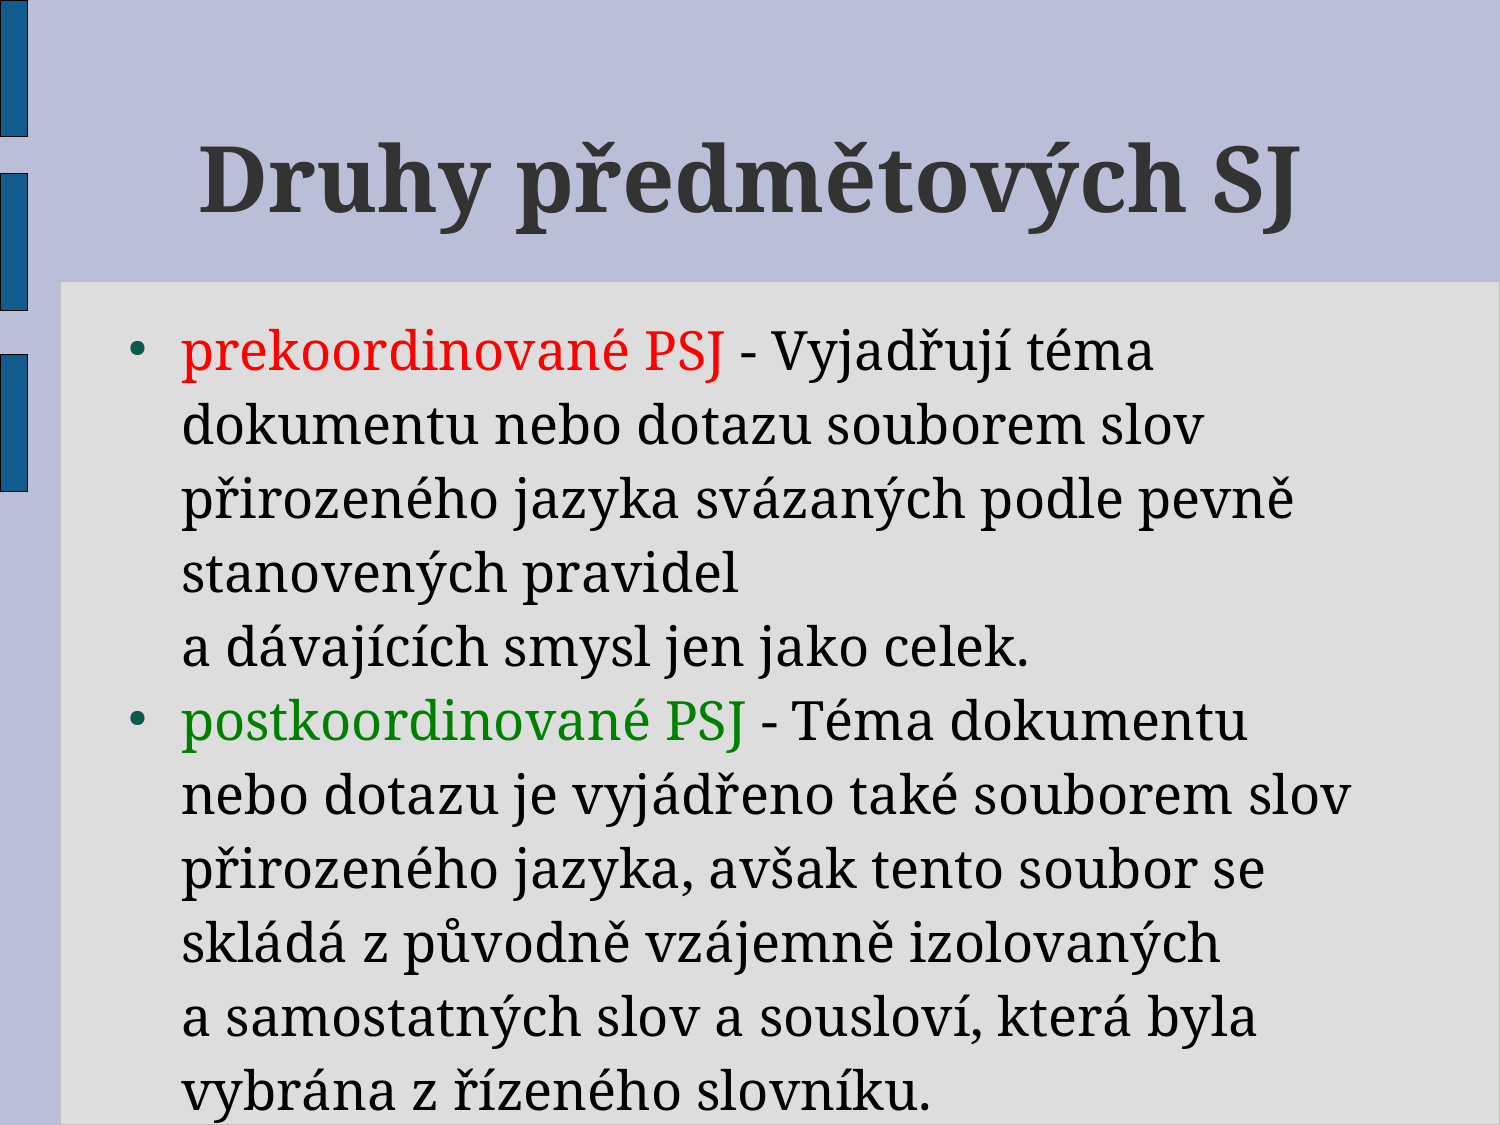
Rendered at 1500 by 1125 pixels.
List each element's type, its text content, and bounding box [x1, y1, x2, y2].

list prekoordinované PSJ - Vyjadřují téma dokumentu nebo dotazu souborem slov přirozeného jazyka svázaných podle pevně stanovených pravidel a dávajících smysl jen jako celek. postkoordinované PSJ - Téma dokumentu nebo dotazu je vyjádřeno také souborem slov přirozeného jazyka, avšak tento soubor se skládá z původně vzájemně izolovaných a samostatných slov a sousloví, která byla vybrána z řízeného slovníku. (Kovář, 1984, s. 132 - 133) [110, 312, 1392, 1084]
title Druhy předmětových SJ [110, 90, 1392, 264]
